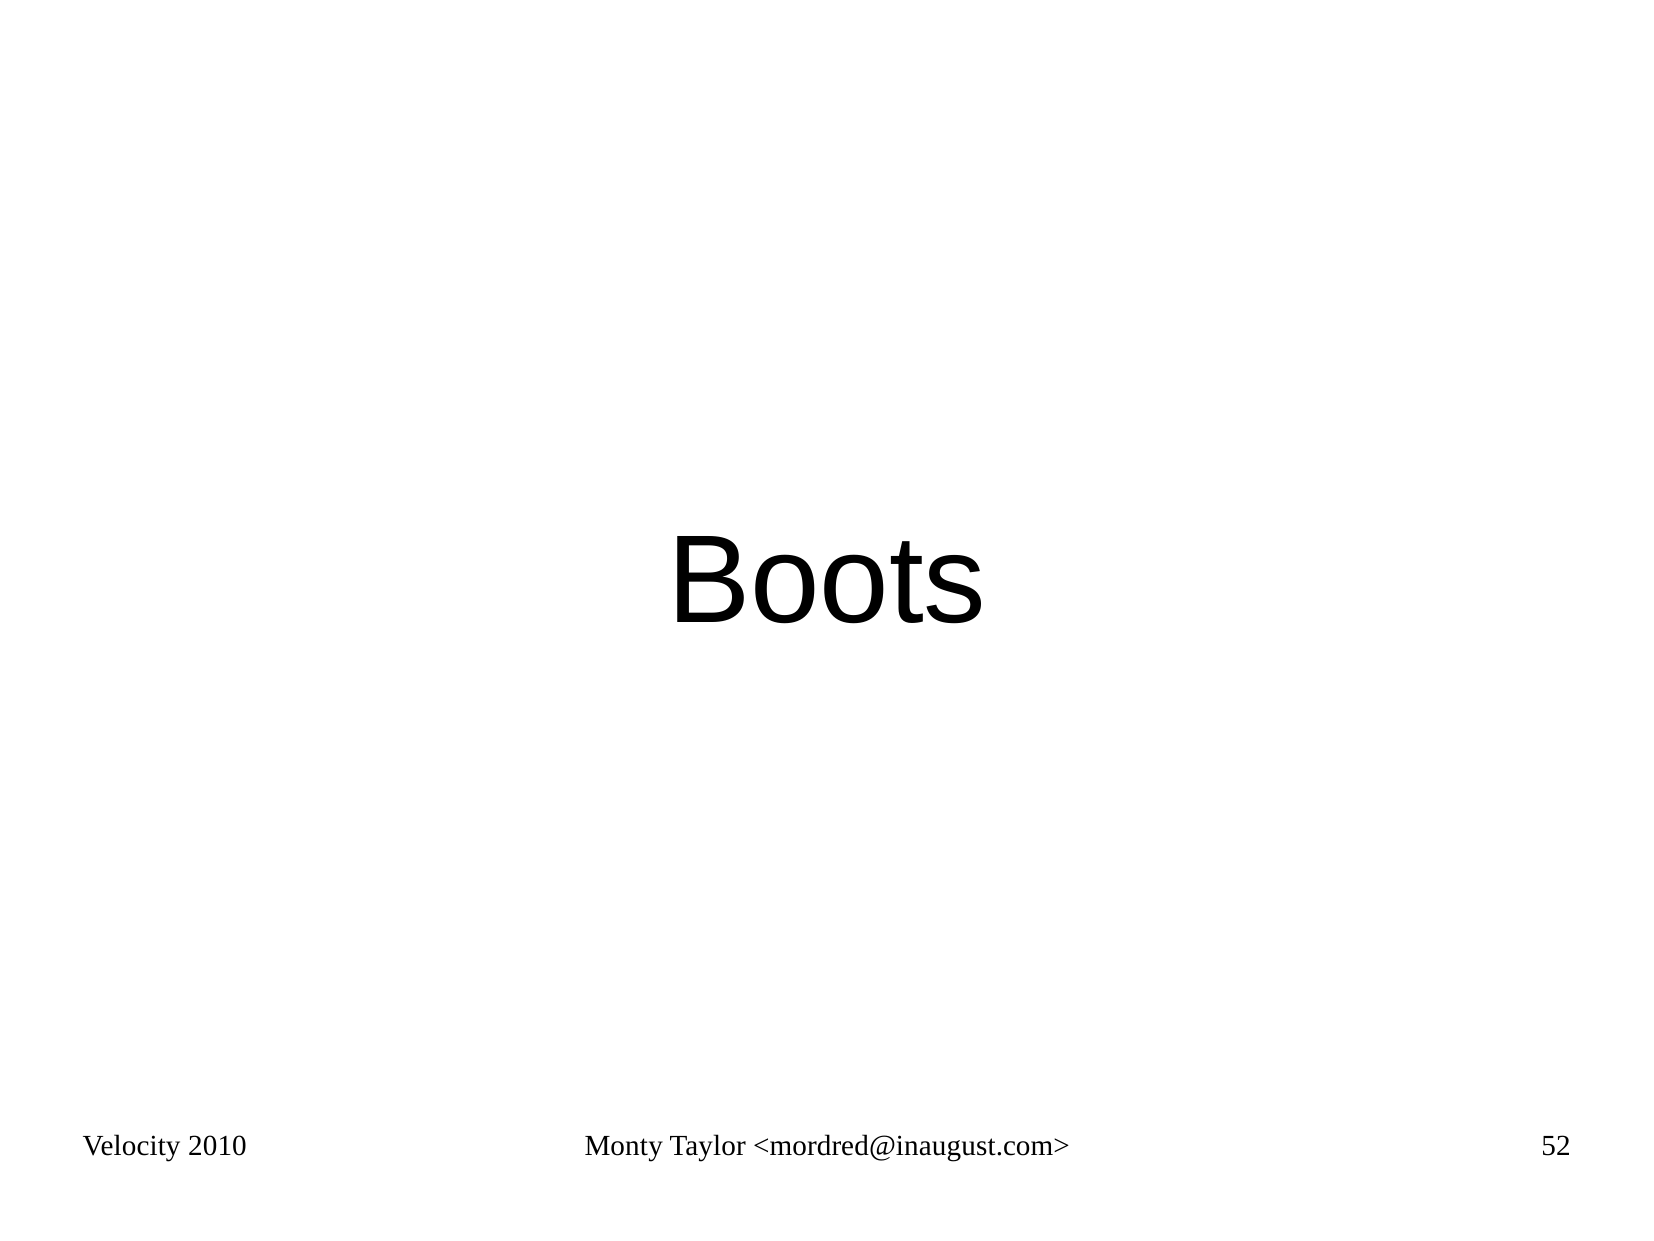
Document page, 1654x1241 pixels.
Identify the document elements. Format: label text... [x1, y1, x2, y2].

subtitle Boots [82, 56, 1571, 1102]
